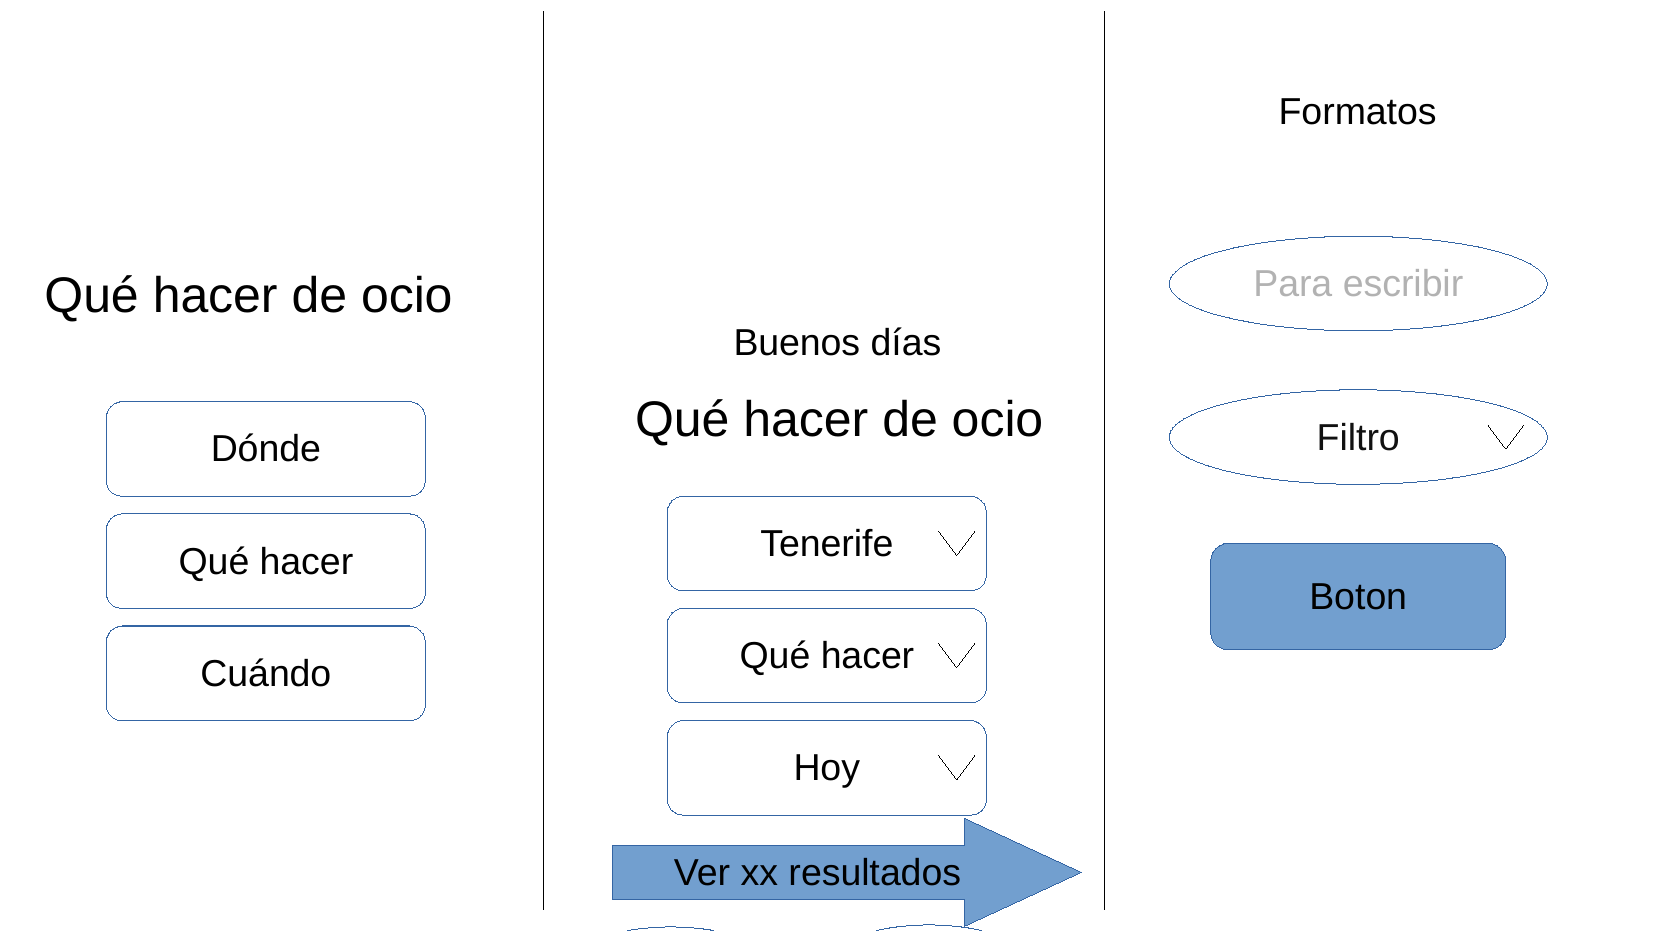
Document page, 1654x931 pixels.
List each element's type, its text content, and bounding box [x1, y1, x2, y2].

text_box Formatos [1263, 82, 1489, 154]
text_box Qué hacer de ocio [29, 259, 468, 331]
text_box Sólo Novedades [873, 924, 985, 931]
text_box Filtro [1169, 389, 1548, 485]
text_box Buenos días [718, 314, 957, 372]
text_box Qué hacer [106, 513, 426, 609]
text_box Hoy [667, 720, 987, 816]
text_box Dónde [106, 401, 426, 497]
text_box Qué hacer [667, 608, 987, 703]
text_box Tenerife [667, 496, 987, 591]
text_box Cuándo [106, 626, 426, 721]
text_box Ver xx resultados [612, 818, 1082, 927]
text_box Sin reserva [625, 926, 717, 931]
text_box Qué hacer de ocio [620, 383, 1059, 455]
text_box Boton [1210, 543, 1506, 650]
text_box Para escribir [1169, 236, 1548, 331]
